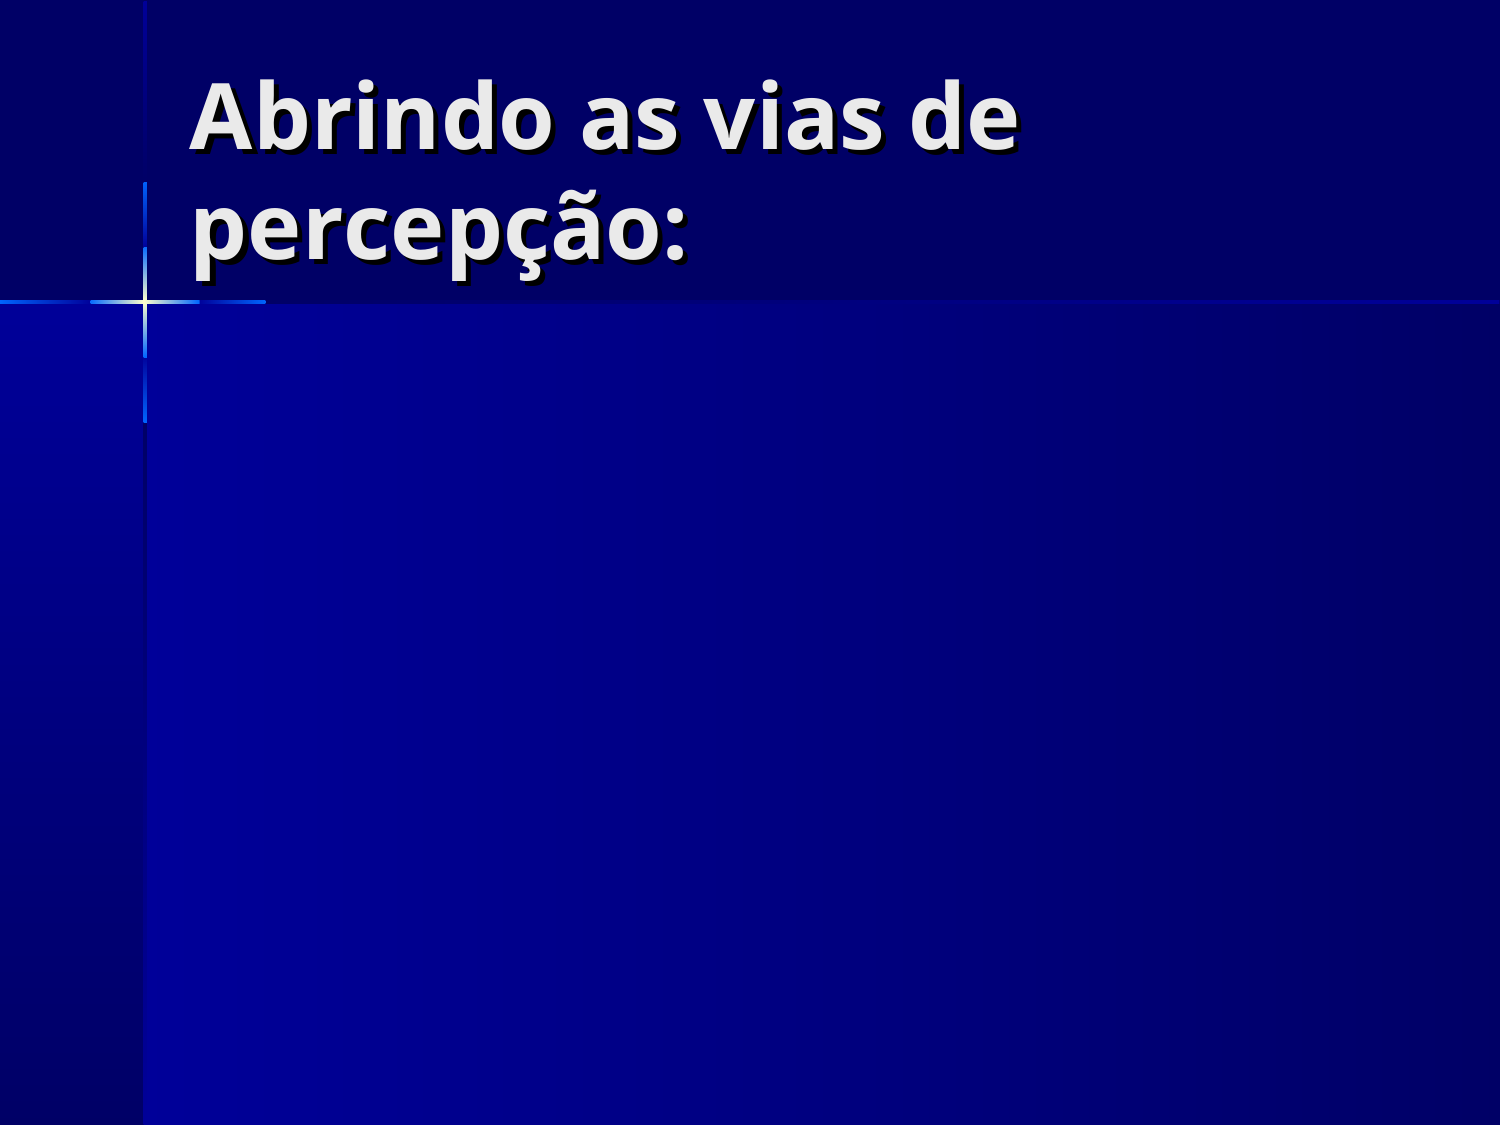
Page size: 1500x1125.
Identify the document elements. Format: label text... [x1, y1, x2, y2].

title Abrindo as vias de percepção: [174, 49, 1413, 285]
